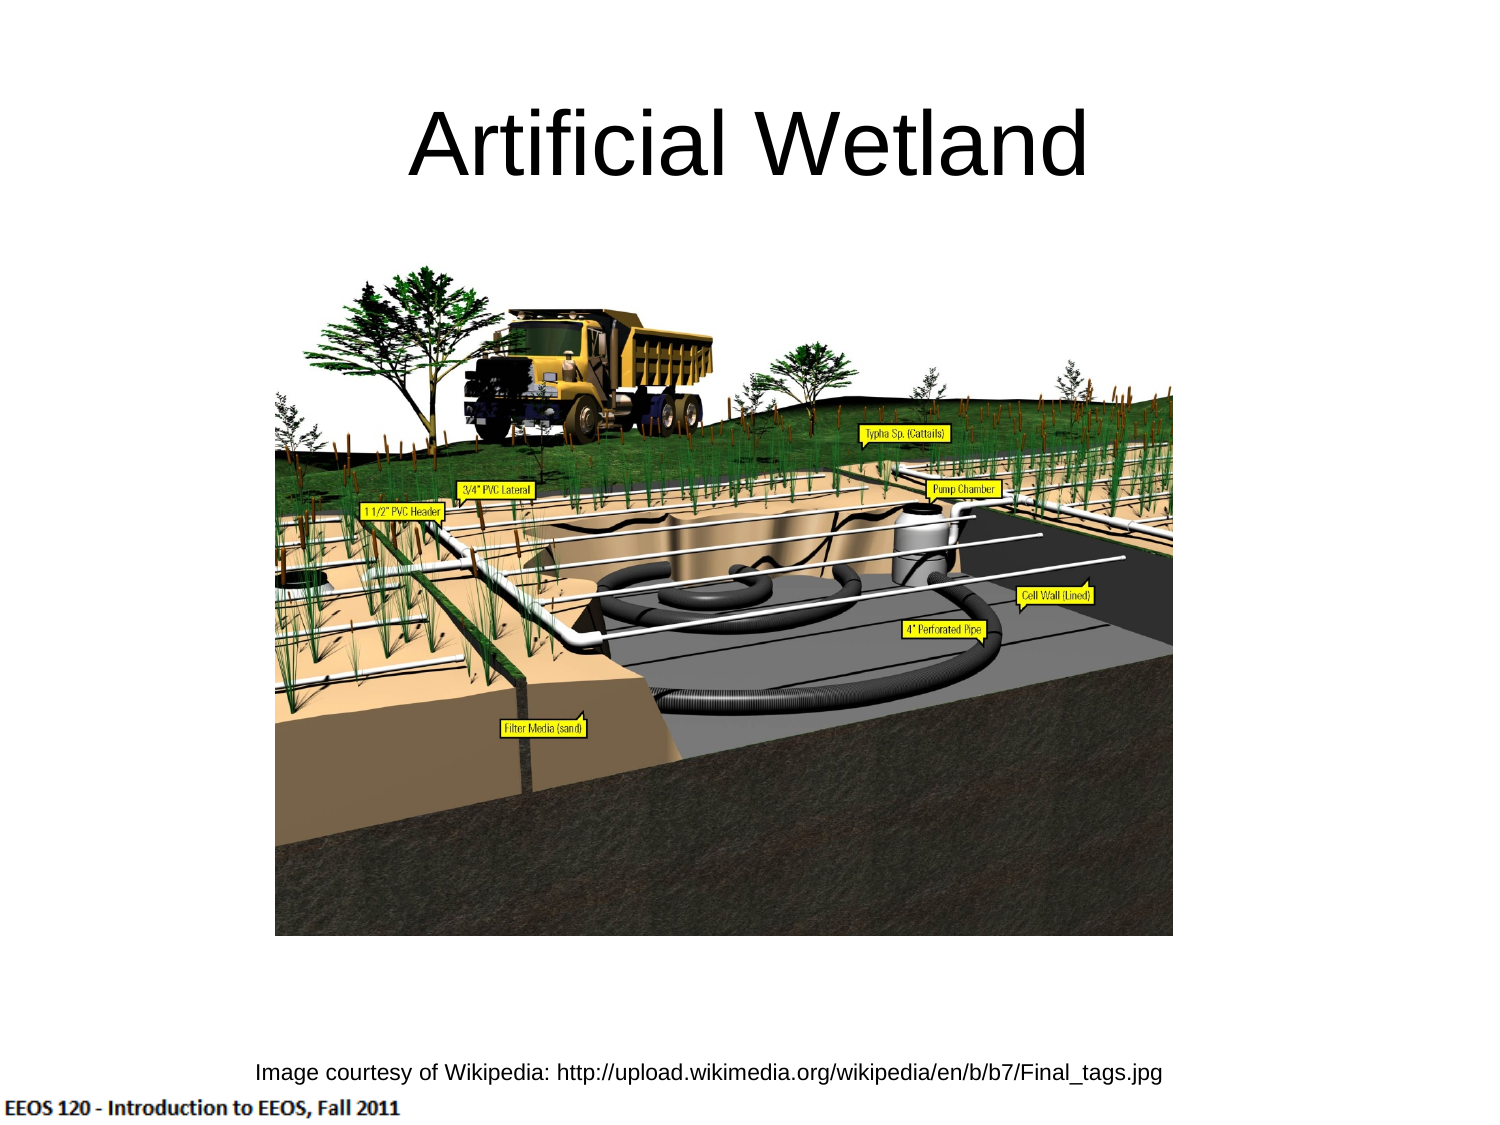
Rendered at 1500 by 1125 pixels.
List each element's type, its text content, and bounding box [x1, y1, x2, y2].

list [75, 262, 1426, 1006]
picture [0, 1090, 405, 1125]
text_box Image courtesy of Wikipedia: http://upload.wikimedia.org/wikipedia/en/b/b7/Final_tags.jpg [240, 1050, 1179, 1093]
title Artificial Wetland [75, 45, 1426, 233]
picture [275, 262, 1173, 936]
